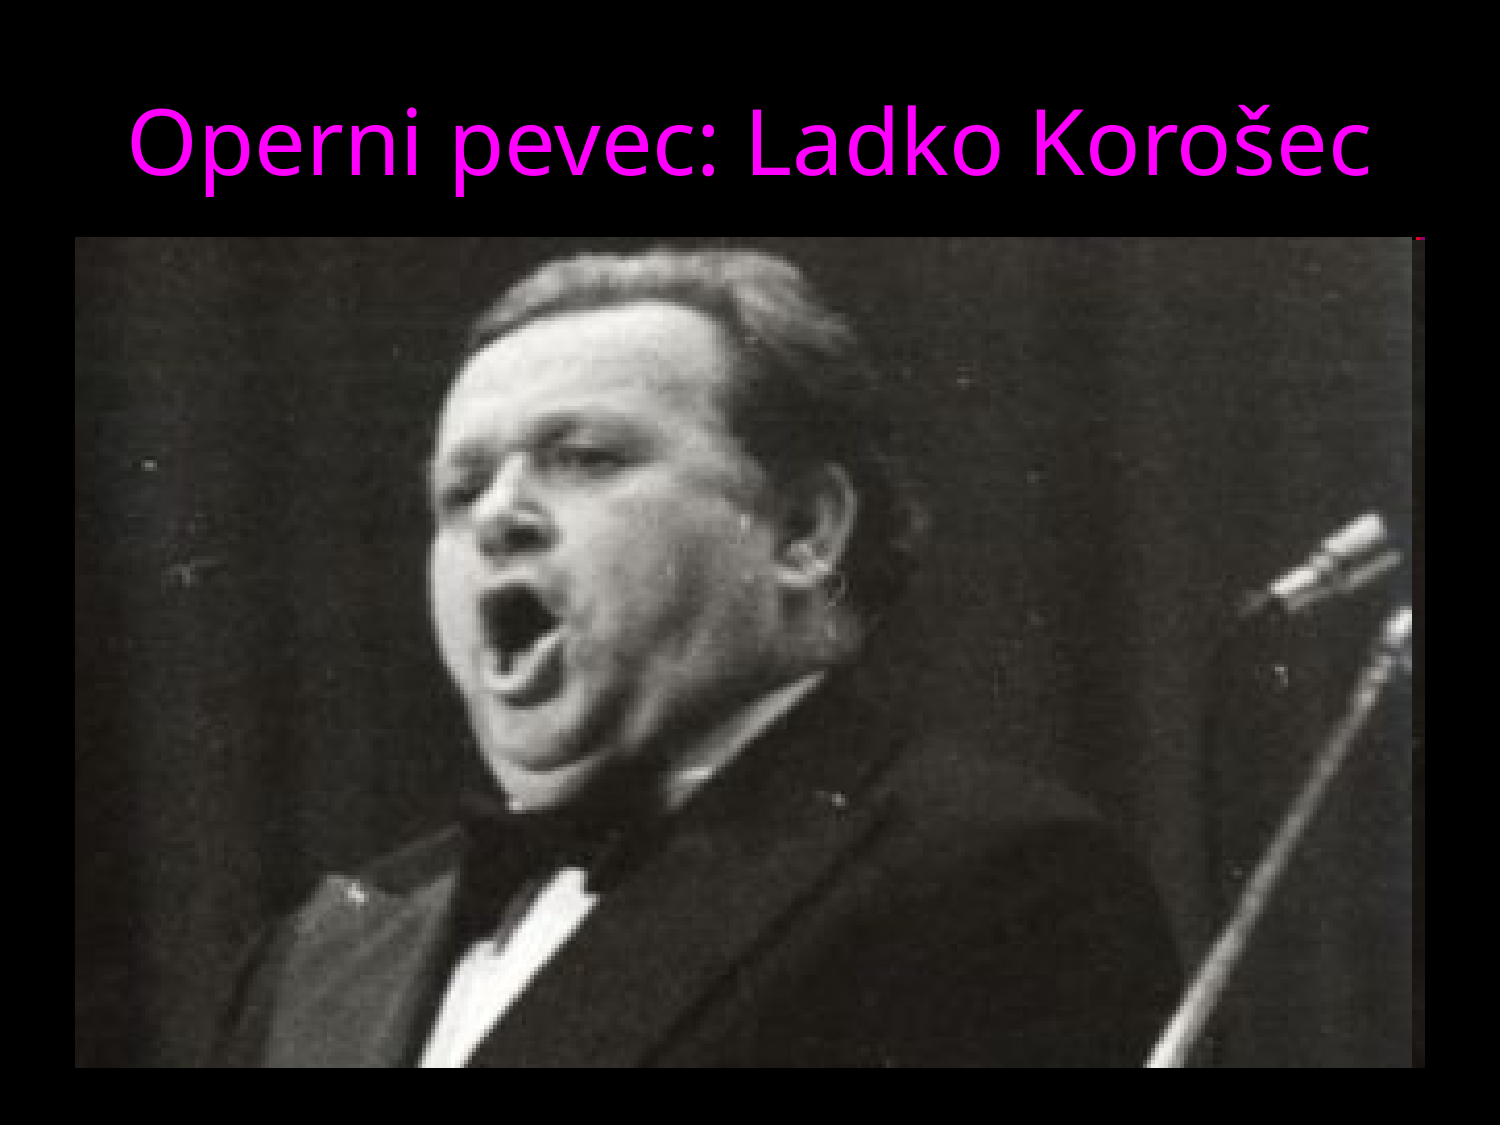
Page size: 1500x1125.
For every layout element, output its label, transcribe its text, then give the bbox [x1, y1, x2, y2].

picture [75, 237, 1425, 1068]
title Operni pevec: Ladko Korošec [75, 45, 1425, 233]
